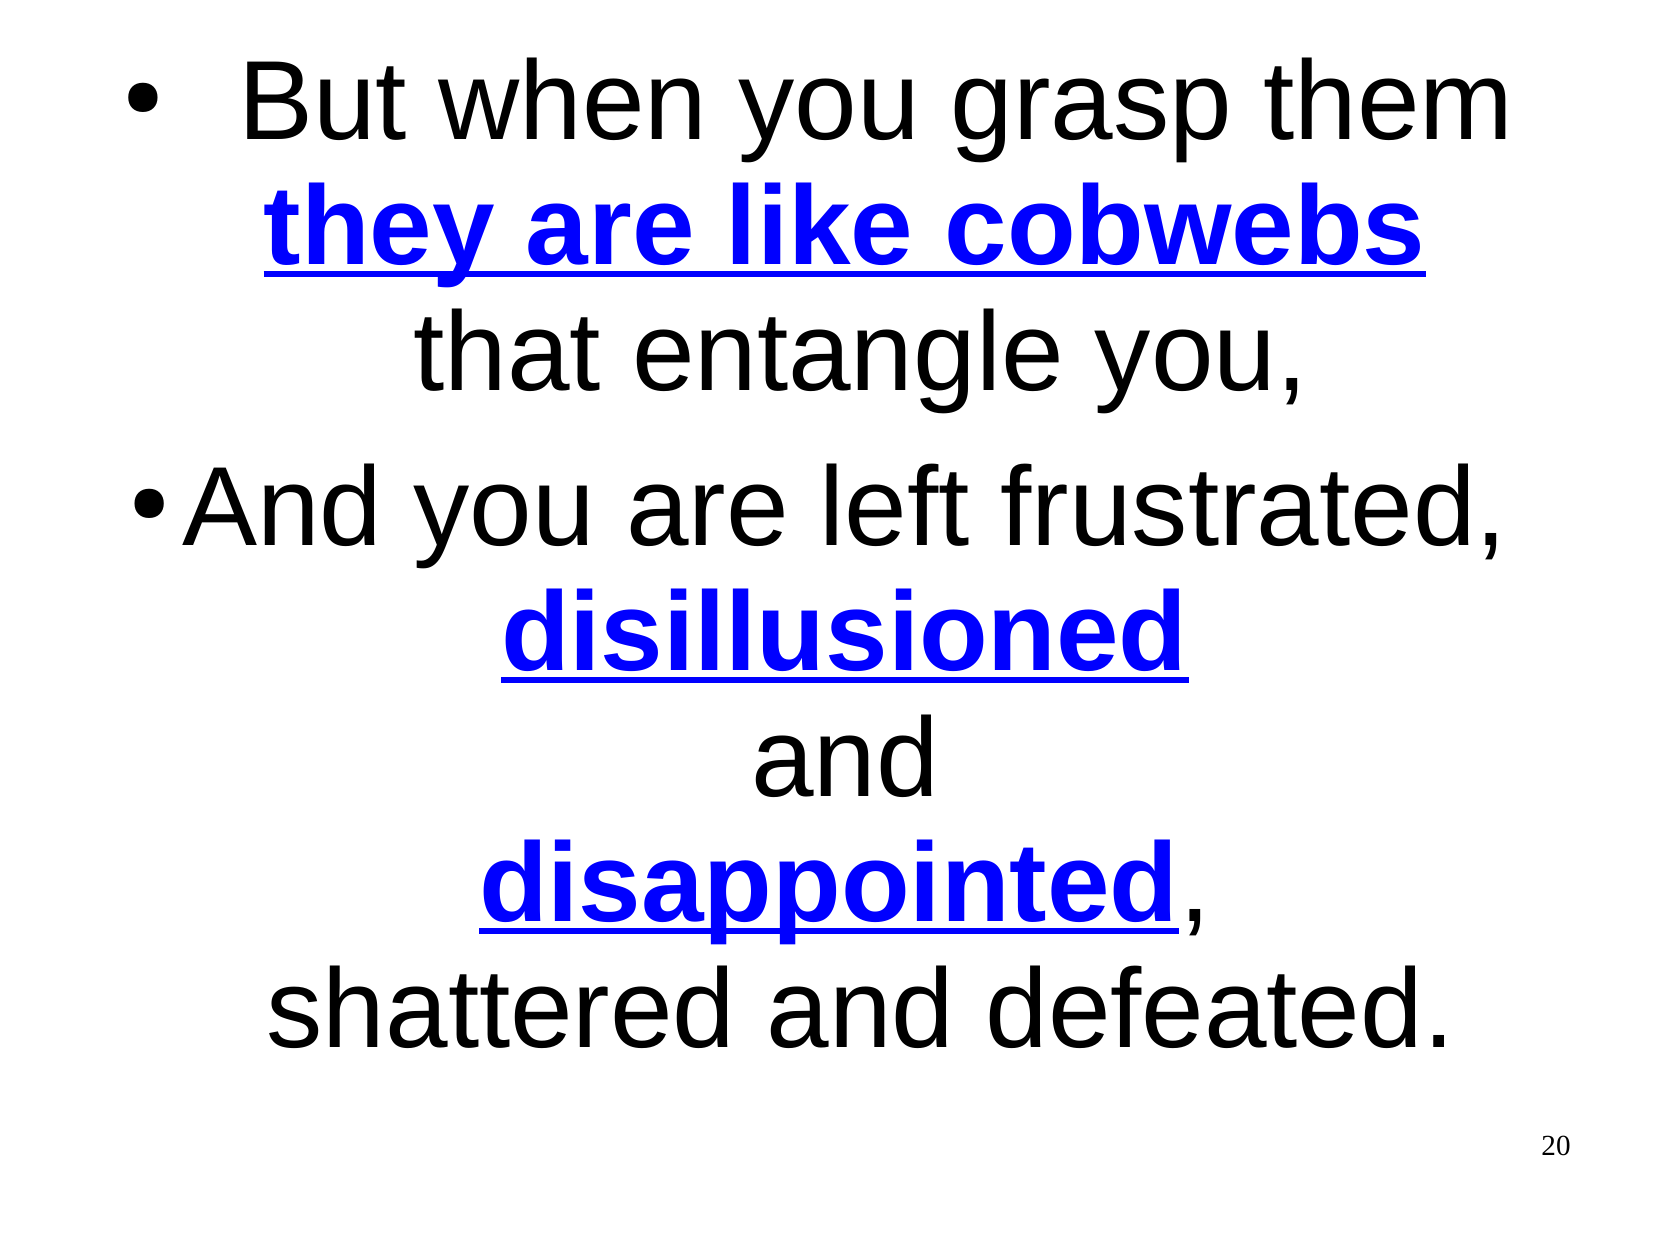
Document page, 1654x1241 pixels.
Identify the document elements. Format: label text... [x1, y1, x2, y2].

list But when you grasp them they are like cobwebs that entangle you, And you are left frustrated, disillusioned and disappointed, shattered and defeated. [37, 37, 1613, 1201]
